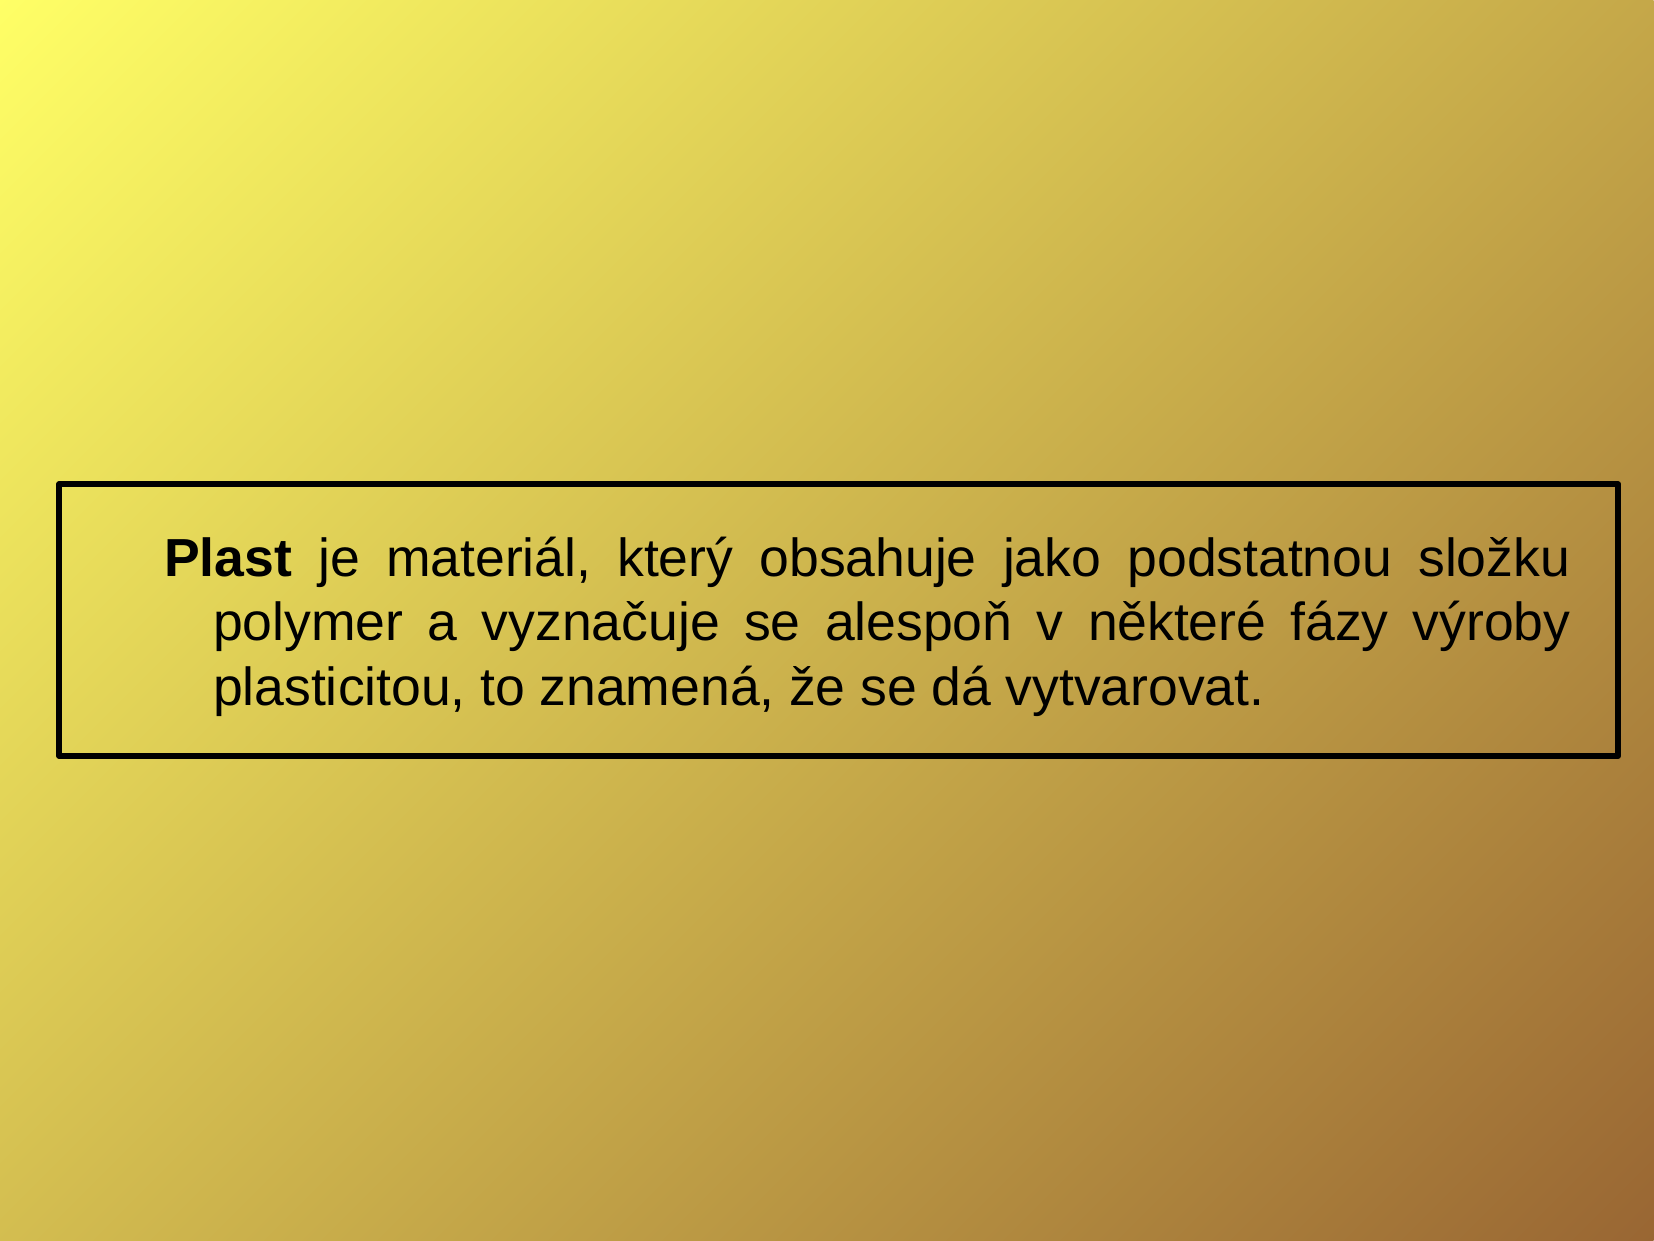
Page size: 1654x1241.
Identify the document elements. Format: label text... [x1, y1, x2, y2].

list Plast je materiál, který obsahuje jako podstatnou složku polymer a vyznačuje se alespoň v některé fázy výroby plasticitou, to znamená, že se dá vytvarovat. [82, 522, 1571, 719]
